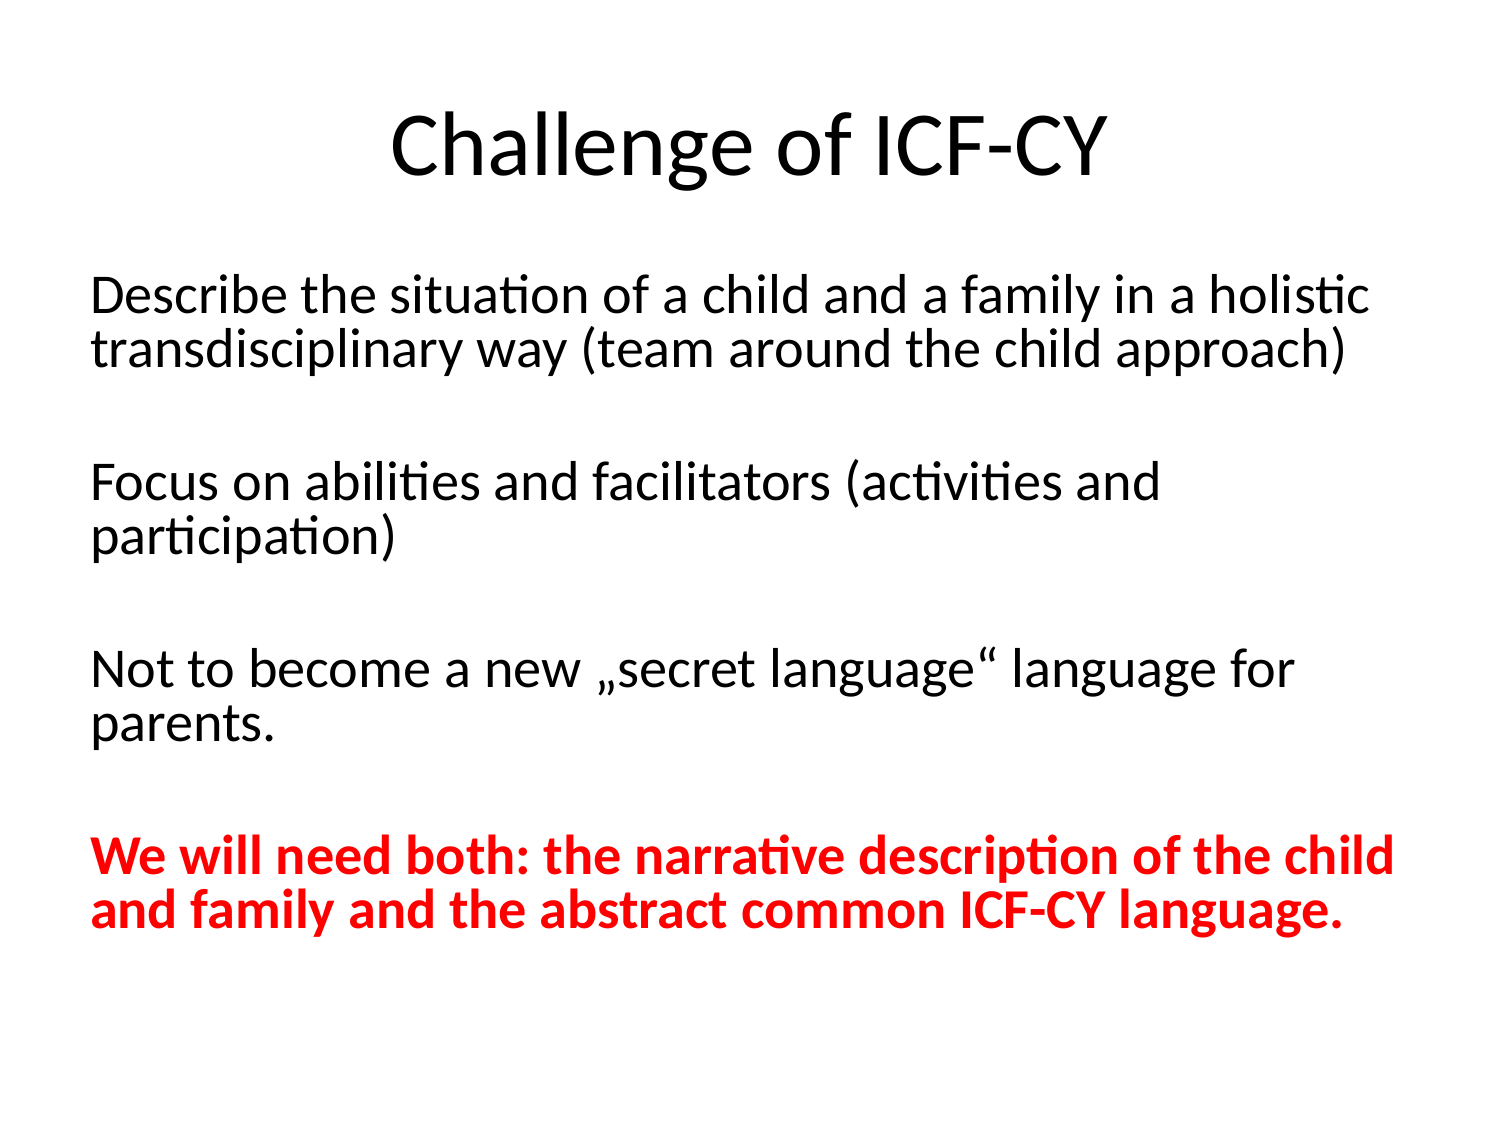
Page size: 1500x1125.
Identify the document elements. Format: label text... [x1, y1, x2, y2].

list Describe the situation of a child and a family in a holistic transdisciplinary way (team around the child approach) Focus on abilities and facilitators (activities and participation) Not to become a new „secret language“ language for parents. We will need both: the narrative description of the child and family and the abstract common ICF-CY language. [75, 262, 1426, 1005]
title Challenge of ICF-CY [75, 45, 1426, 233]
